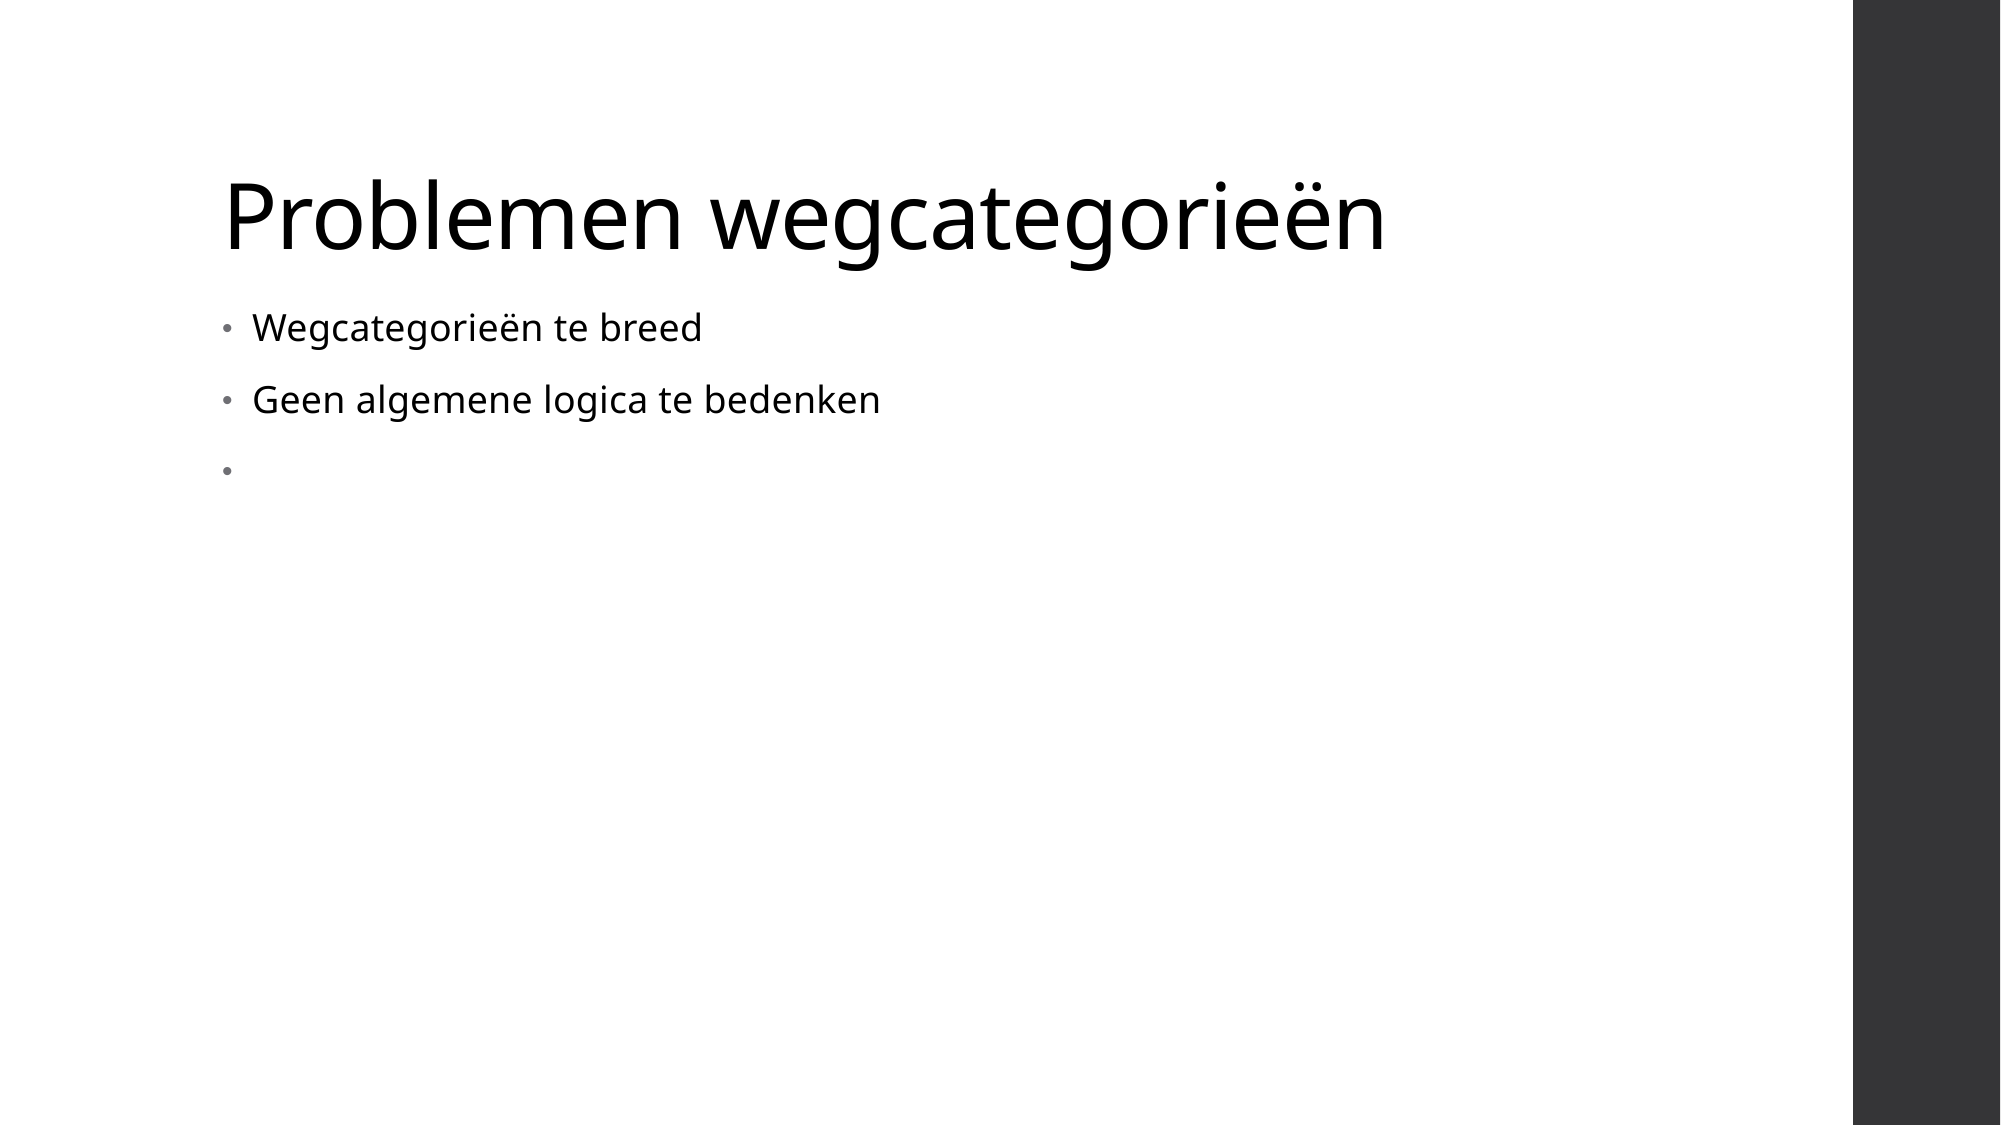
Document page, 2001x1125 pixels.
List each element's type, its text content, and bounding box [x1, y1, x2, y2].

title Problemen wegcategorieën [206, 60, 1797, 278]
list Wegcategorieën te breed Geen algemene logica te bedenken [206, 299, 1617, 1014]
